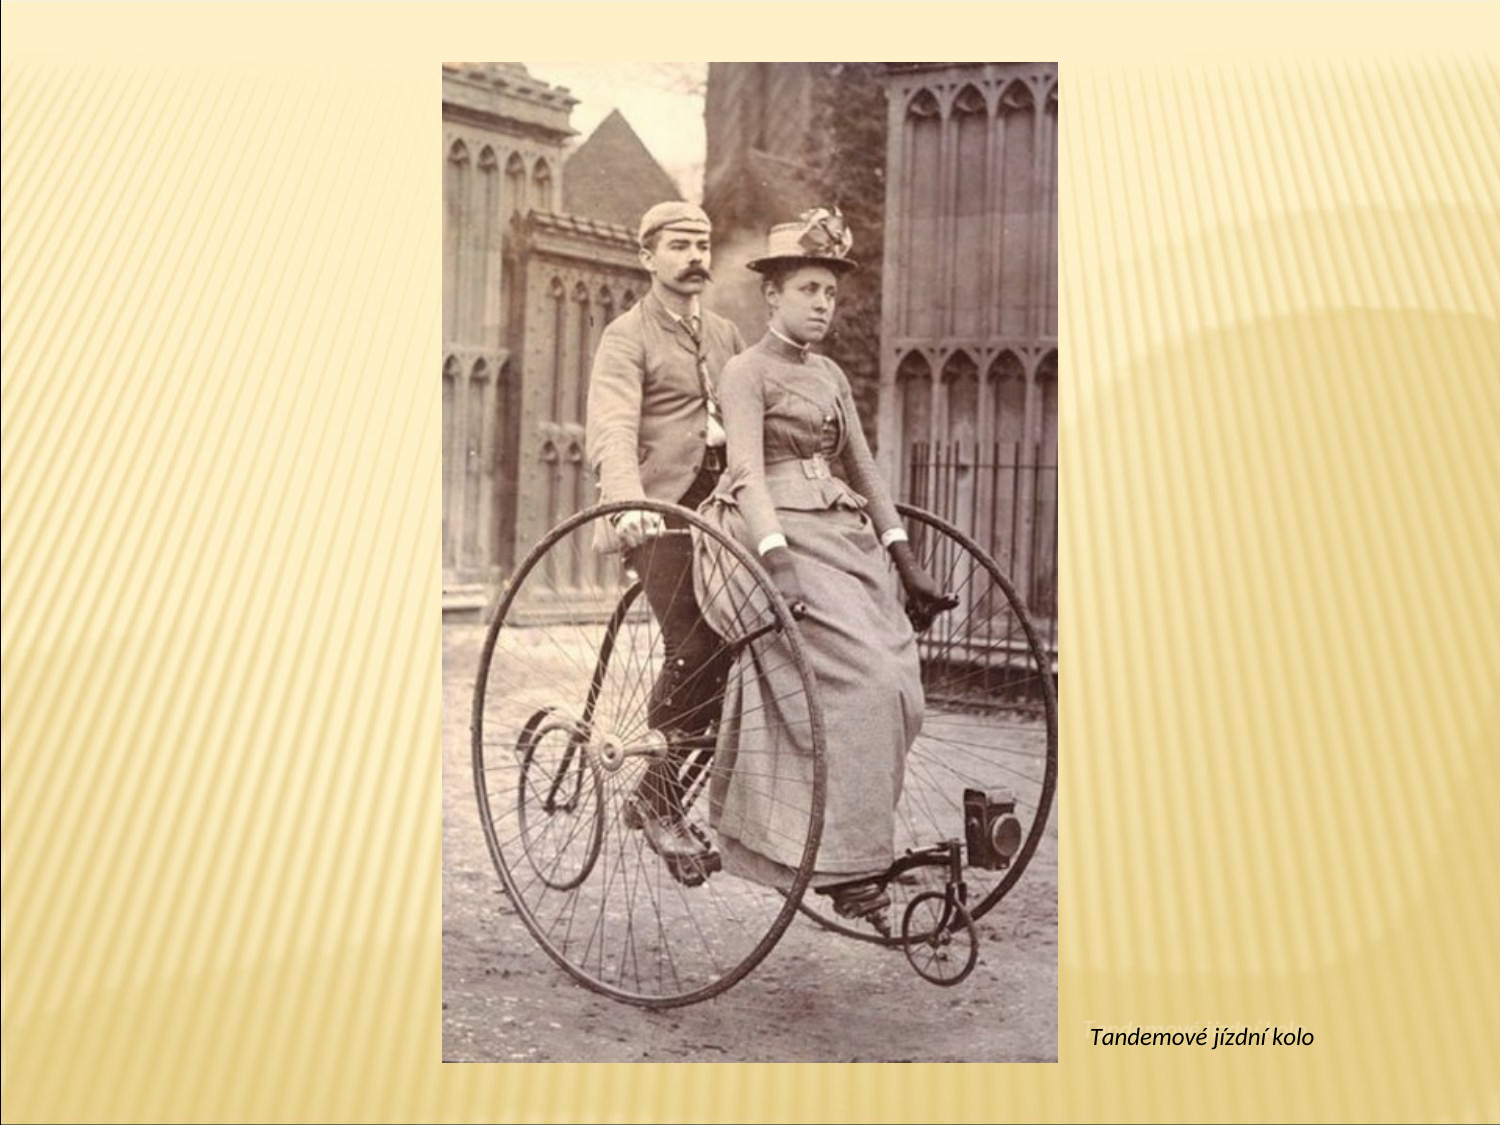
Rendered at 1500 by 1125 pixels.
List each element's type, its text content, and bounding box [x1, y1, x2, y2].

picture [0, 0, 1500, 1125]
text_box Tandemové jízdní kolo [1074, 1012, 1388, 1058]
